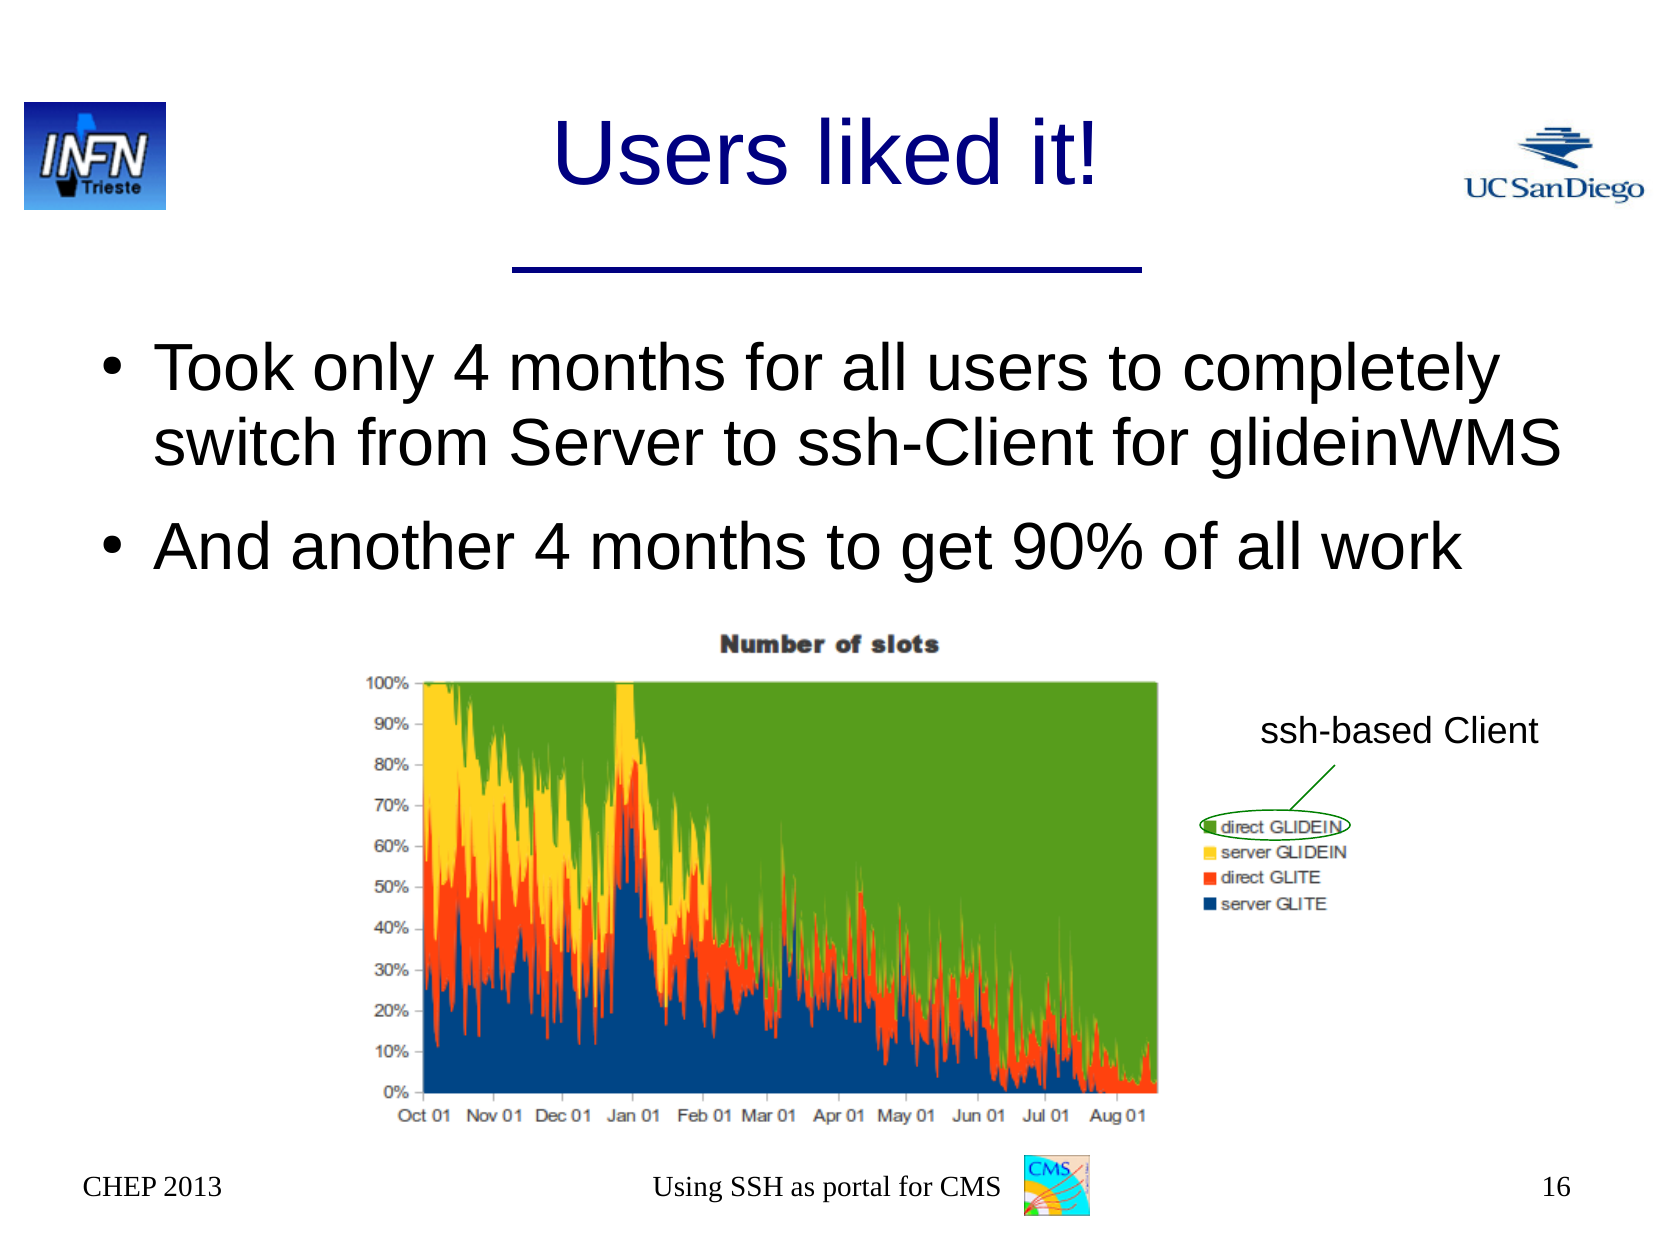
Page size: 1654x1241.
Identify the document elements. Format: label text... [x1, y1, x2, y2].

picture [1024, 1155, 1090, 1216]
title Users liked it! [82, 49, 1571, 257]
picture [340, 614, 1366, 1147]
text_box ssh-based Client [1245, 701, 1554, 759]
picture [24, 102, 82, 210]
list Took only 4 months for all users to completely switch from Server to ssh-Client for glideinWMS And another 4 months to get 90% of all work [82, 330, 1606, 1126]
picture [1571, 89, 1654, 240]
